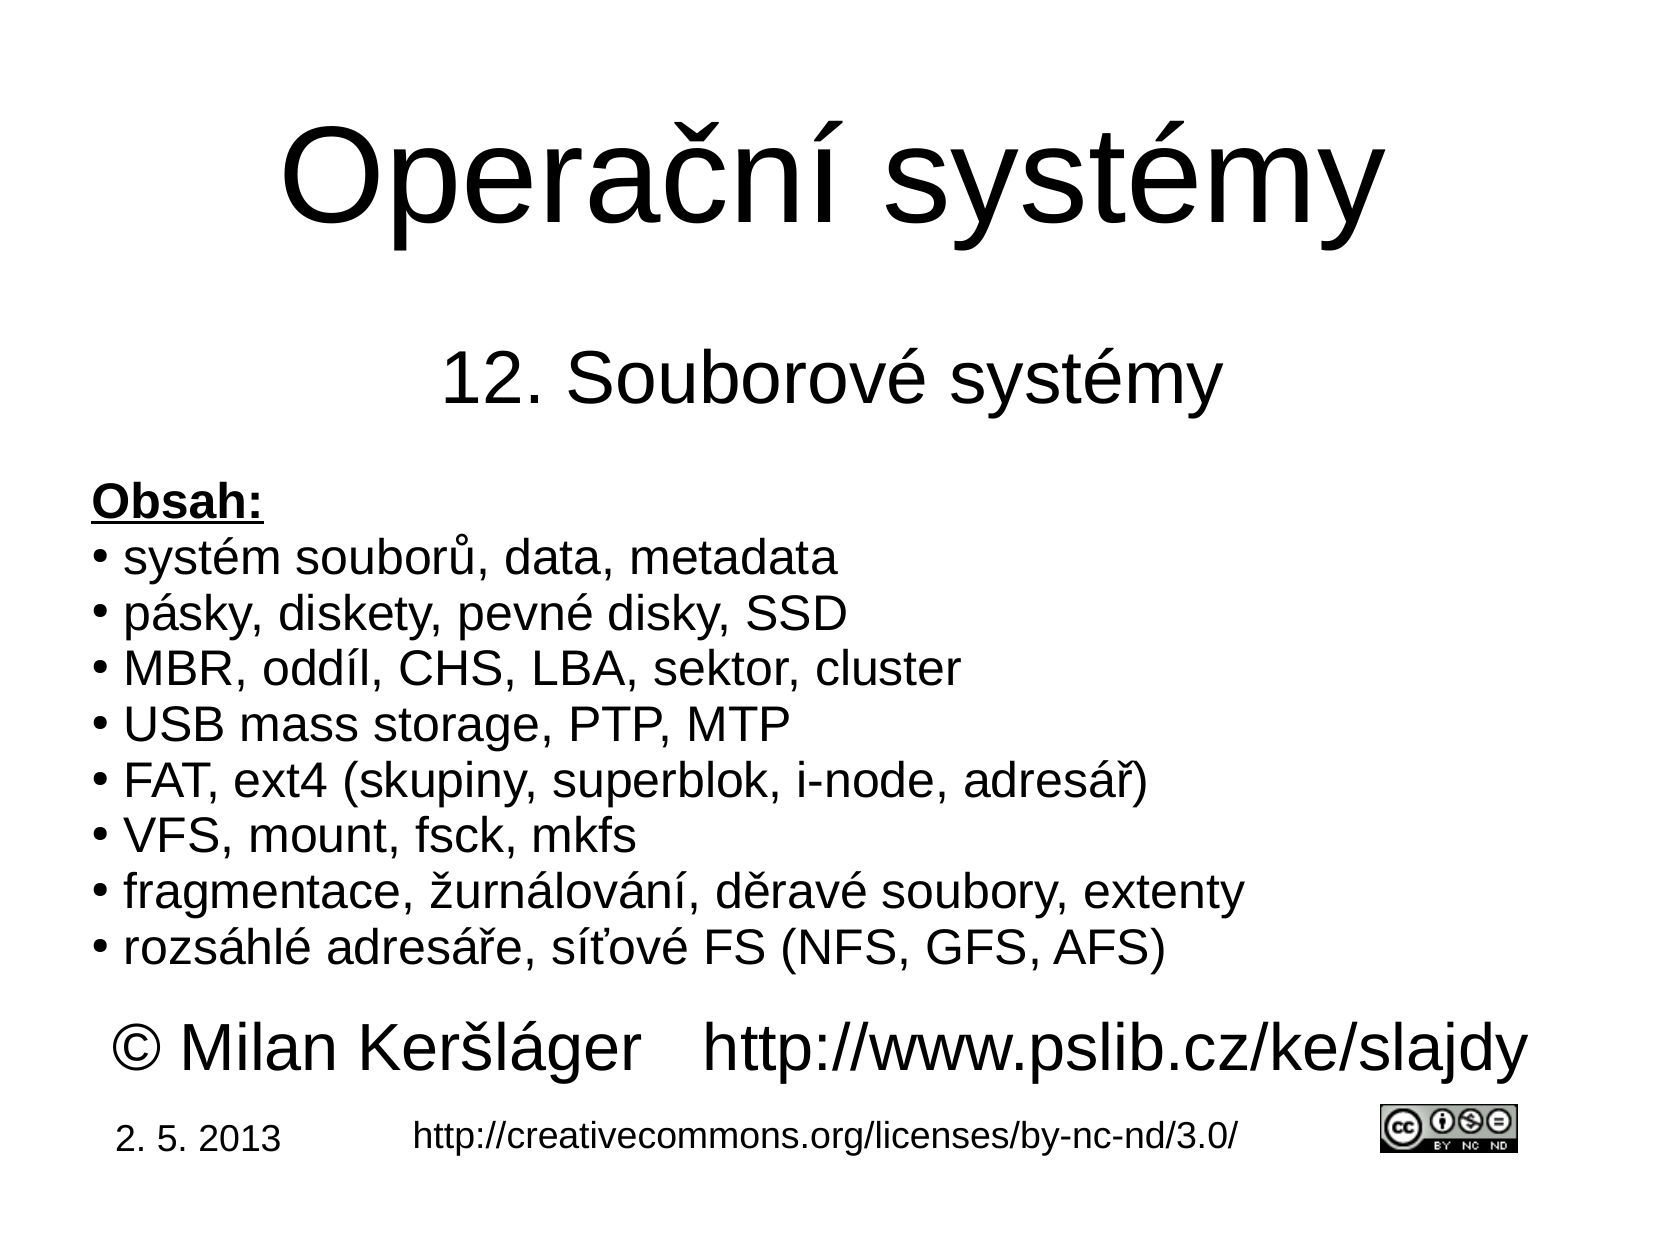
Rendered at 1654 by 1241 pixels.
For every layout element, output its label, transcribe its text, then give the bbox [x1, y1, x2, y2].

picture [1380, 1104, 1518, 1153]
text_box 2. 5. 2013 [100, 1110, 337, 1168]
list © Milan Keršláger http://www.pslib.cz/ke/slajdy [76, 1009, 1565, 1087]
title Operační systémy 12. Souborové systémy [88, 56, 1577, 461]
text_box http://creativecommons.org/licenses/by-nc-nd/3.0/ [339, 1107, 1313, 1165]
text_box Obsah: systém souborů, data, metadata pásky, diskety, pevné disky, SSD MBR, oddíl, CHS, LBA, sektor, cluster USB mass storage, PTP, MTP FAT, ext4 (skupiny, superblok, i-node, adresář) VFS, mount, fsck, mkfs fragmentace, žurnálování, děravé soubory, extenty rozsáhlé adresáře, síťové FS (NFS, GFS, AFS) [76, 465, 1583, 984]
